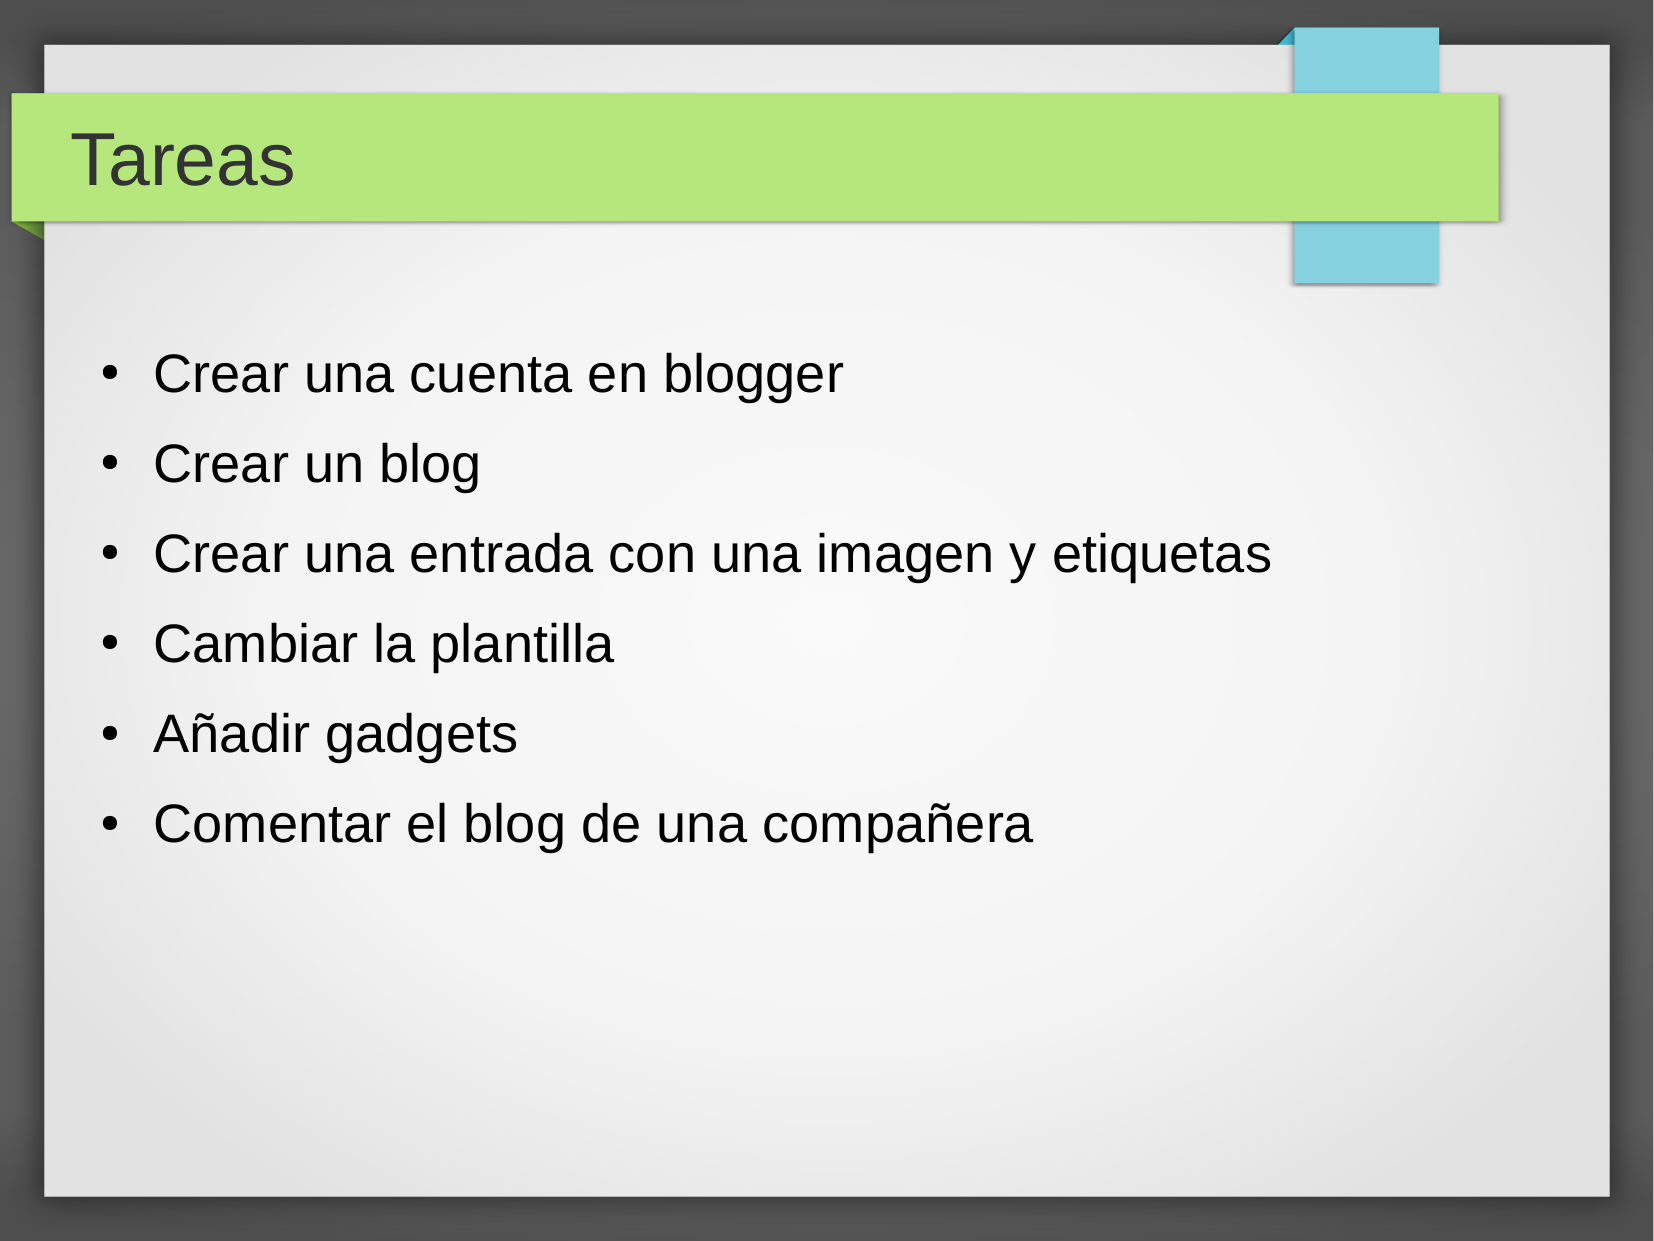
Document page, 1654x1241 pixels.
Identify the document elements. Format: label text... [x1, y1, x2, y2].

picture [0, 0, 1654, 1241]
title Tareas [70, 106, 1229, 213]
list Crear una cuenta en blogger Crear un blog Crear una entrada con una imagen y etiquetas Cambiar la plantilla Añadir gadgets Comentar el blog de una compañera [82, 343, 1538, 1063]
